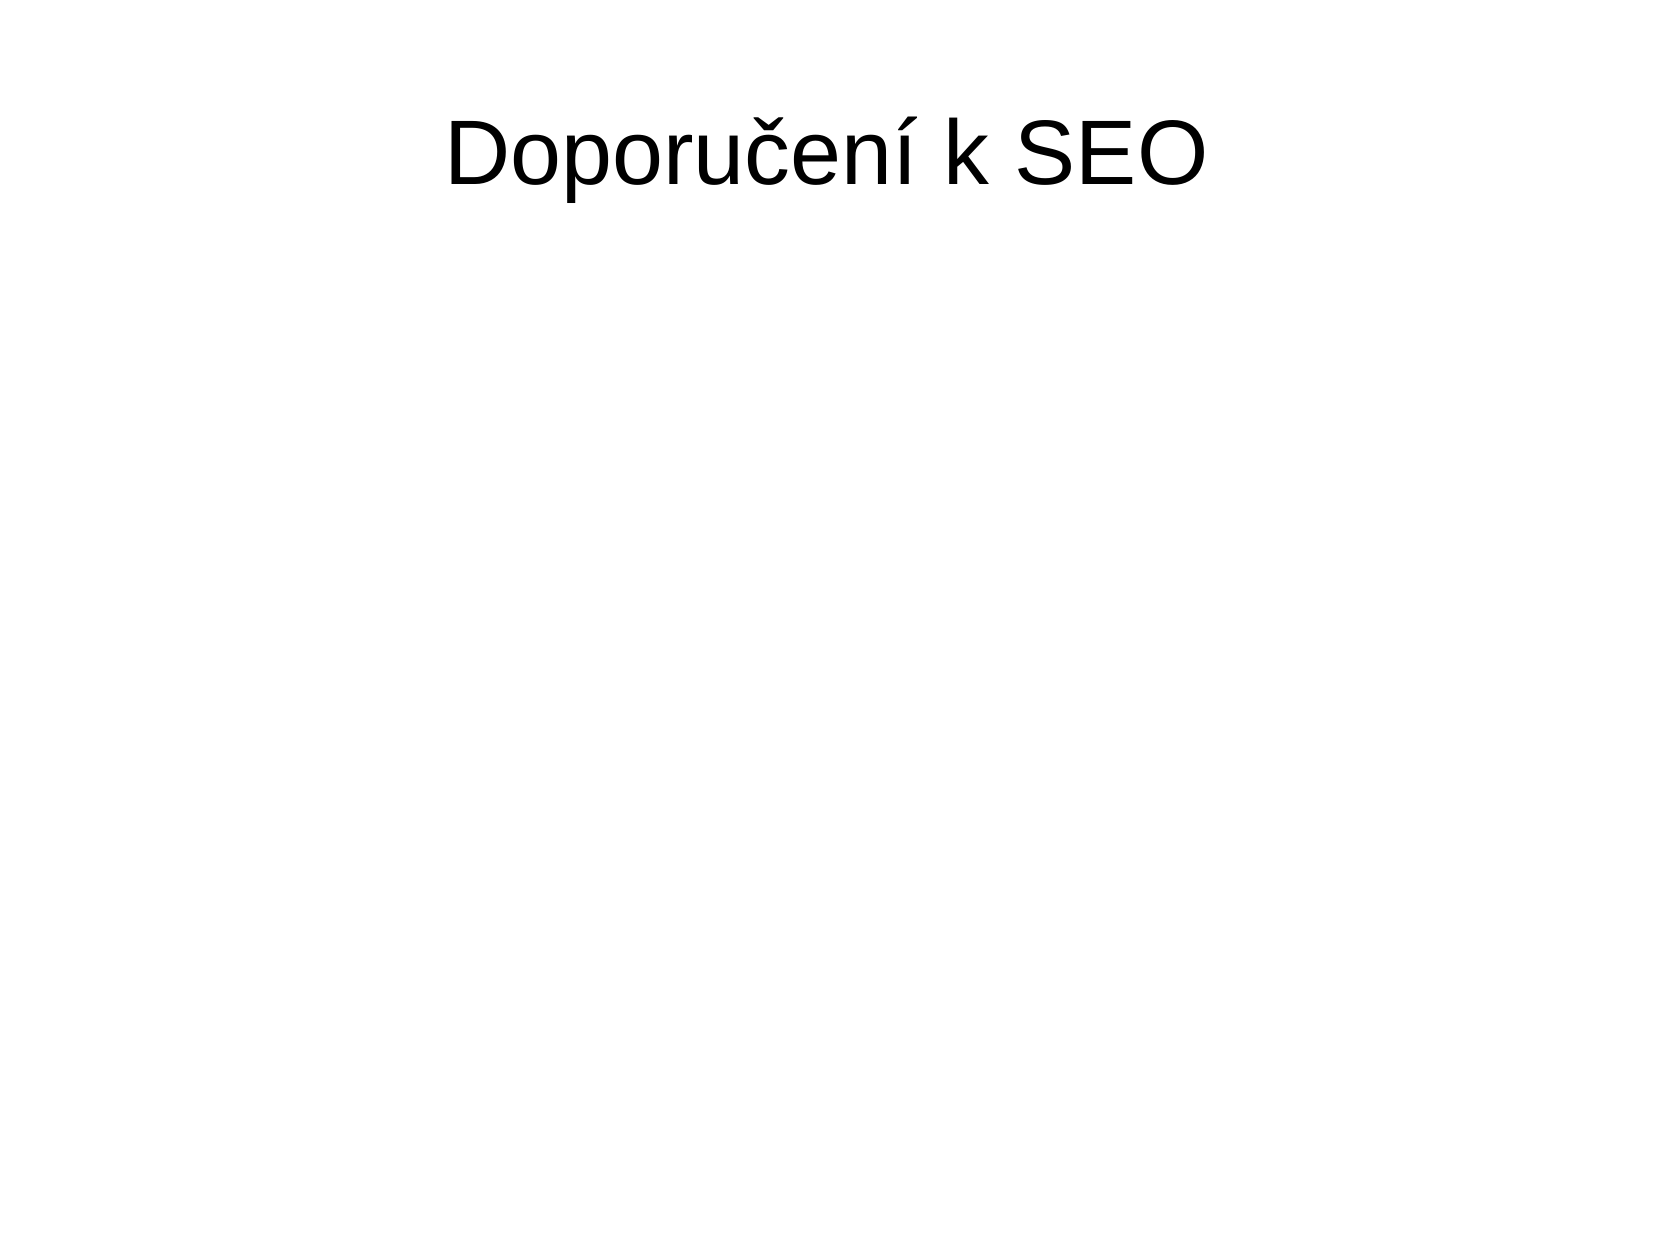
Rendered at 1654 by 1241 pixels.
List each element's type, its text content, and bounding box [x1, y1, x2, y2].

title Doporučení k SEO [82, 49, 1571, 257]
